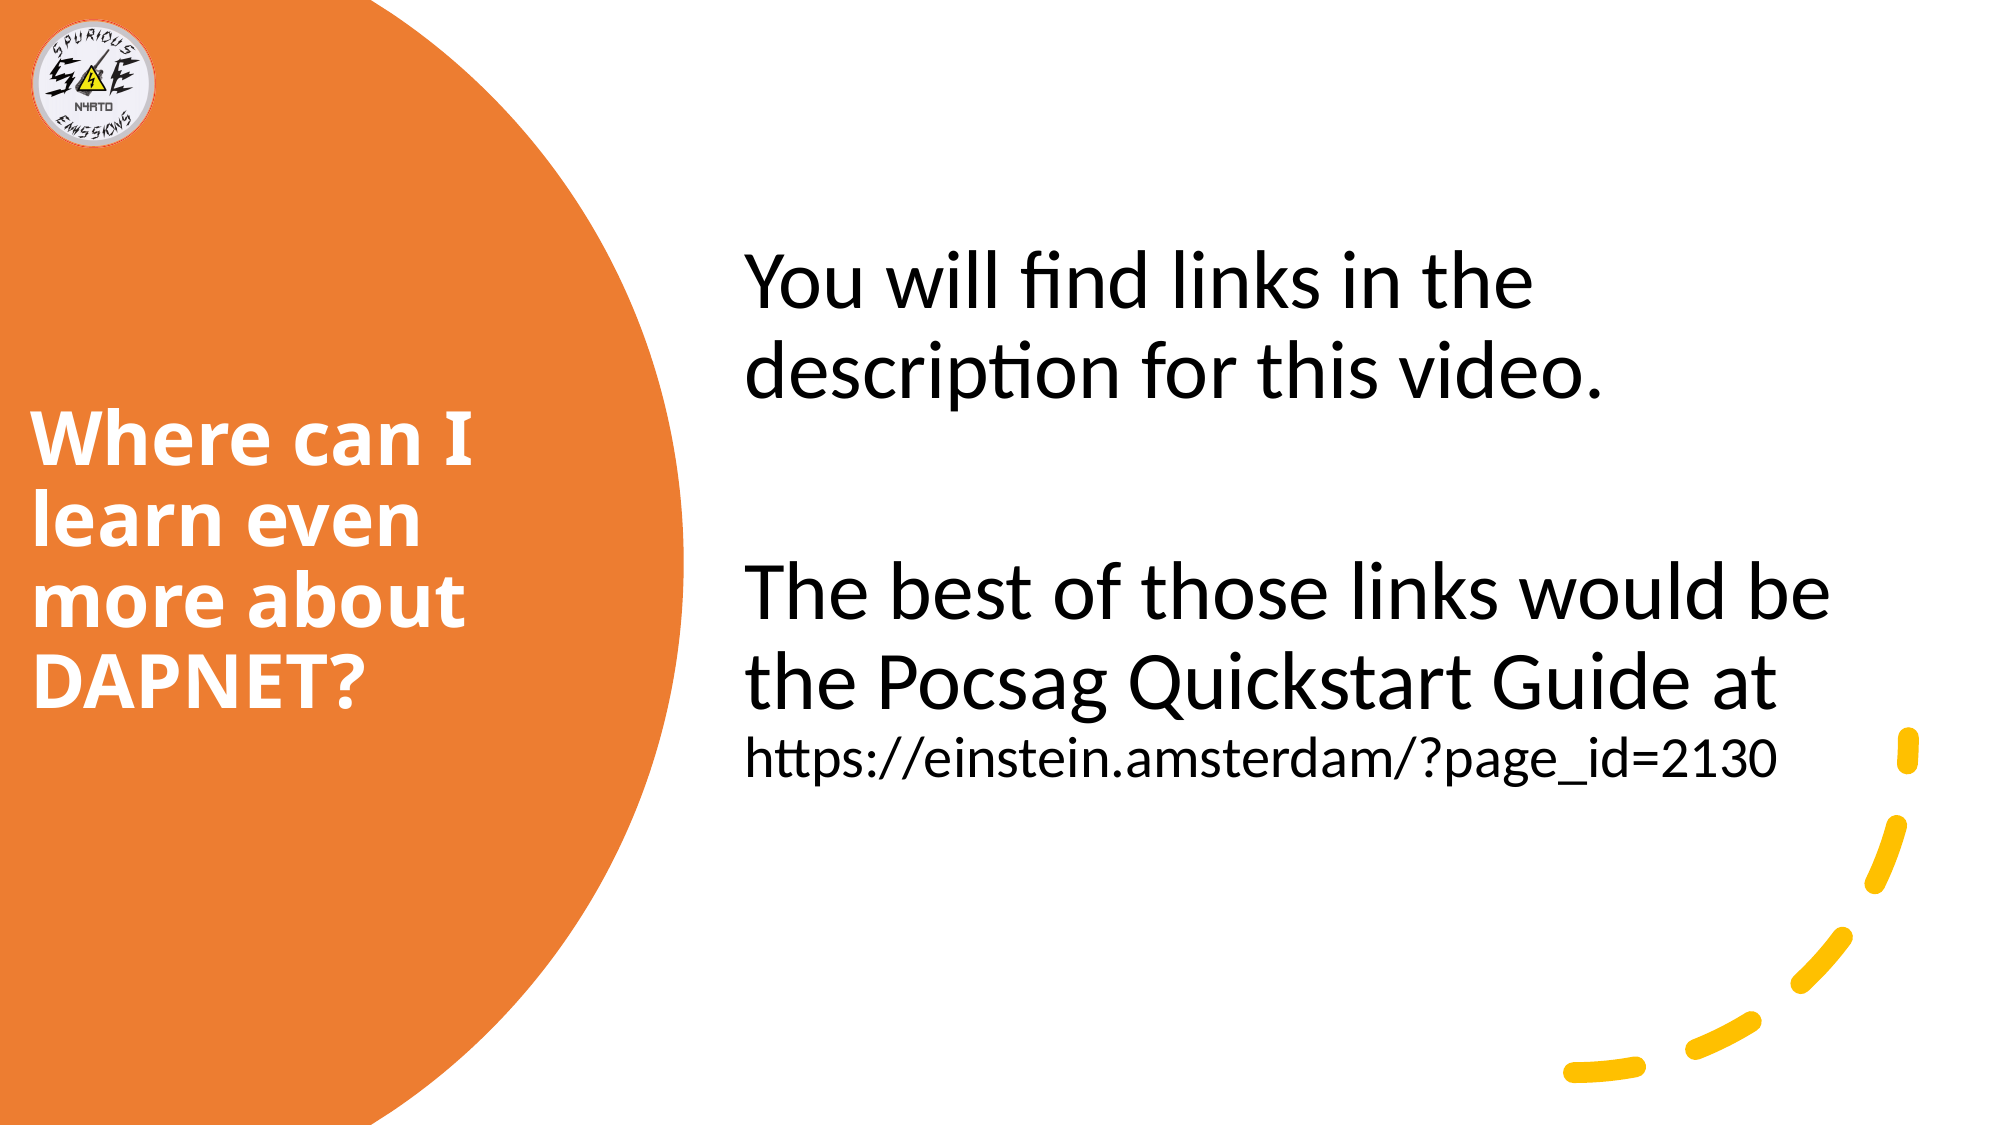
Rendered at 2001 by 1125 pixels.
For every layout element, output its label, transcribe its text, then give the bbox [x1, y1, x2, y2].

text_box [0, 0, 2000, 1125]
picture [31, 19, 156, 148]
title Where can I learn even more about DAPNET? [15, 196, 629, 929]
list You will find links in the description for this video. The best of those links would be the Pocsag Quickstart Guide at https://einstein.amsterdam/?page_id=2130 [729, 97, 1863, 1014]
